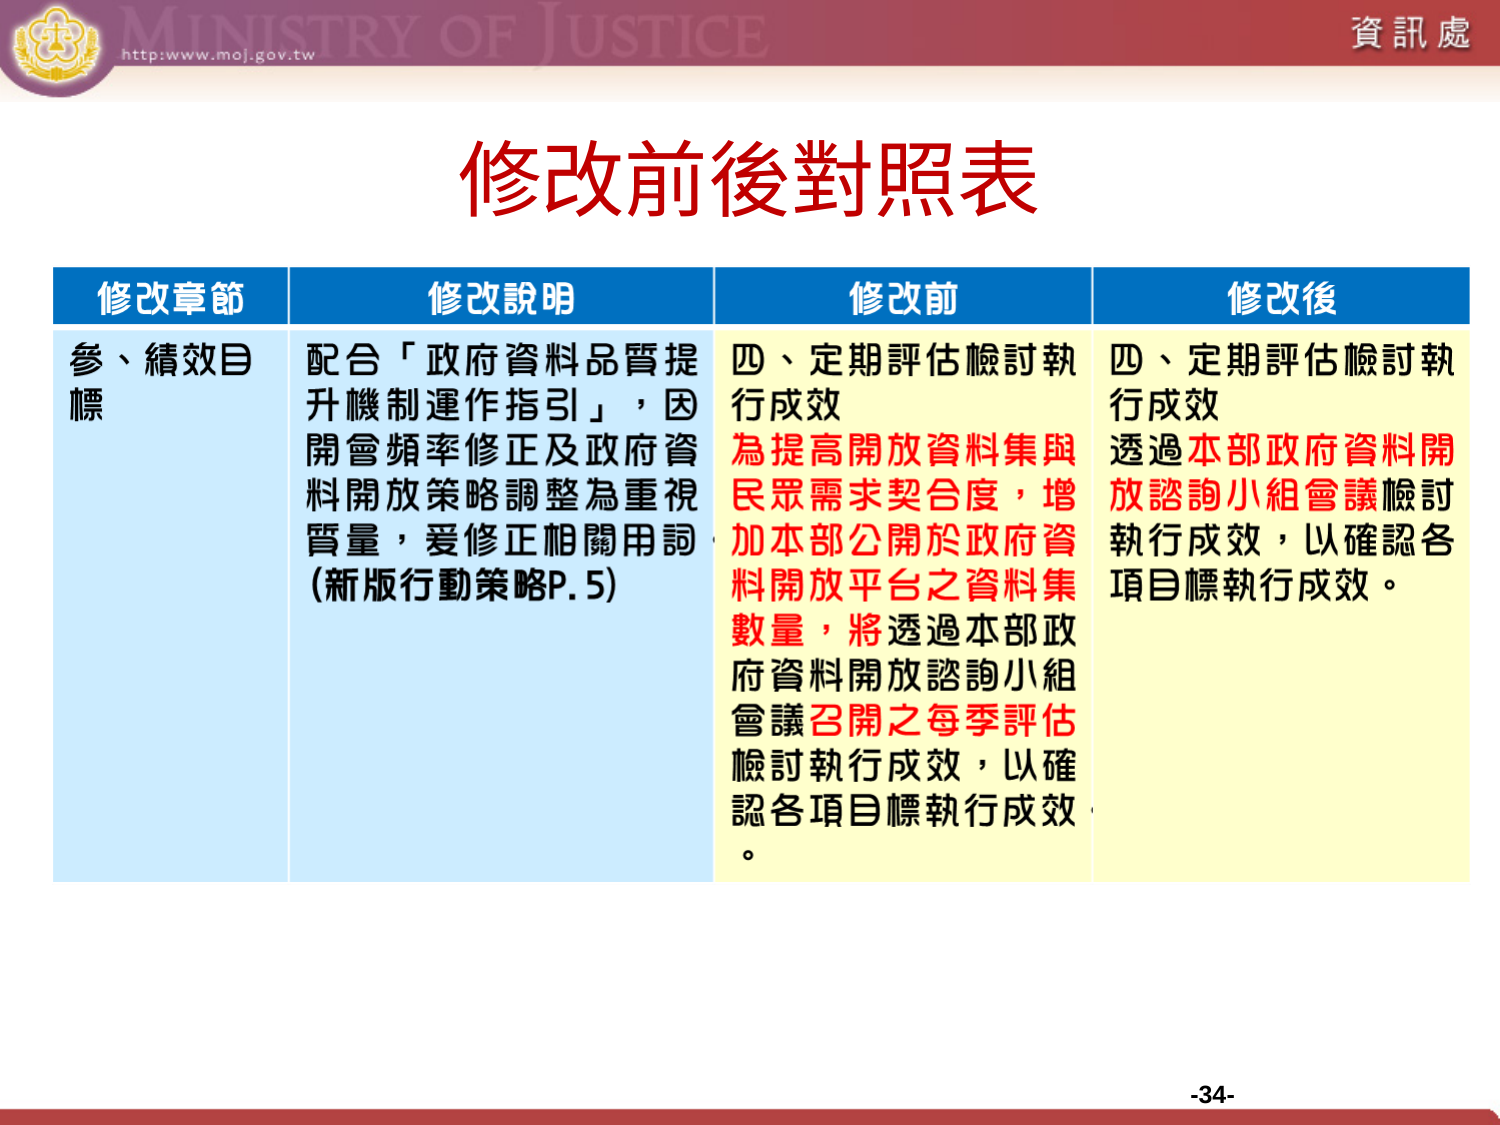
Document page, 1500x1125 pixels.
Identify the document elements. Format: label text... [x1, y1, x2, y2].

text_box -34- [1175, 1070, 1488, 1109]
title 修改前後對照表 [112, 101, 1388, 252]
picture [52, 262, 1471, 901]
